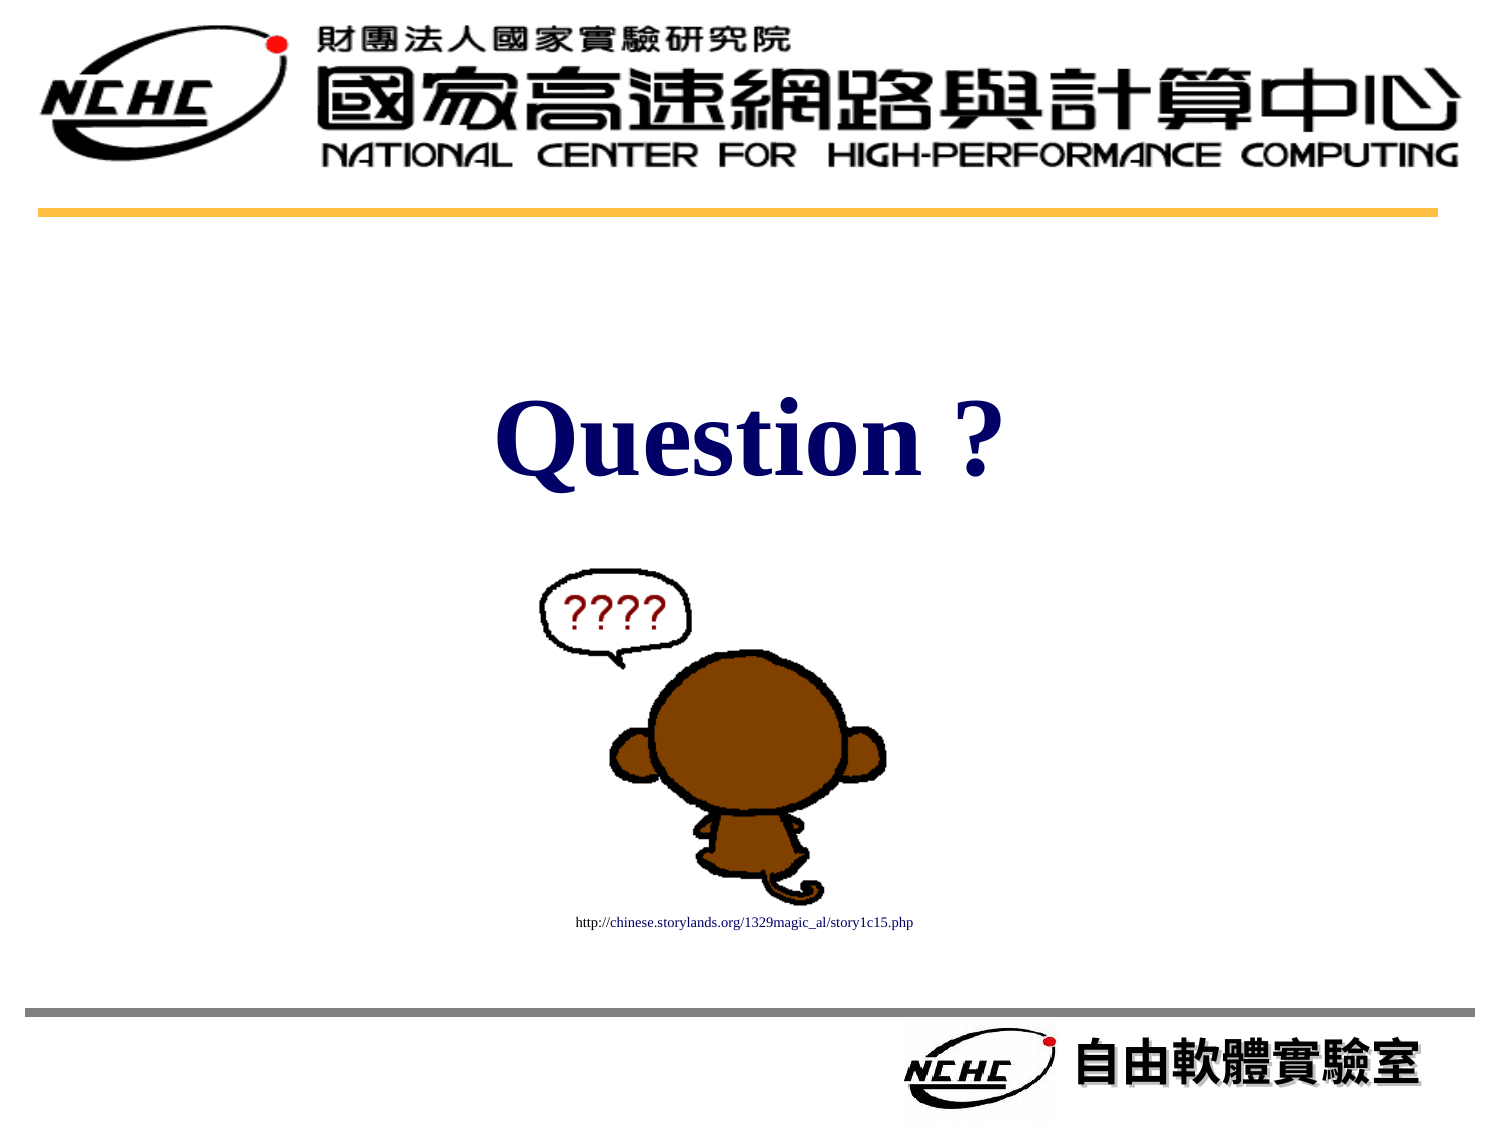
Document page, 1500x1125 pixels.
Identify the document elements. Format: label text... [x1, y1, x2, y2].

title Question ? [112, 299, 1388, 576]
picture [903, 1017, 1058, 1125]
text_box http://chinese.storylands.org/1329magic_al/story1c15.php [560, 904, 951, 938]
picture [525, 562, 917, 907]
